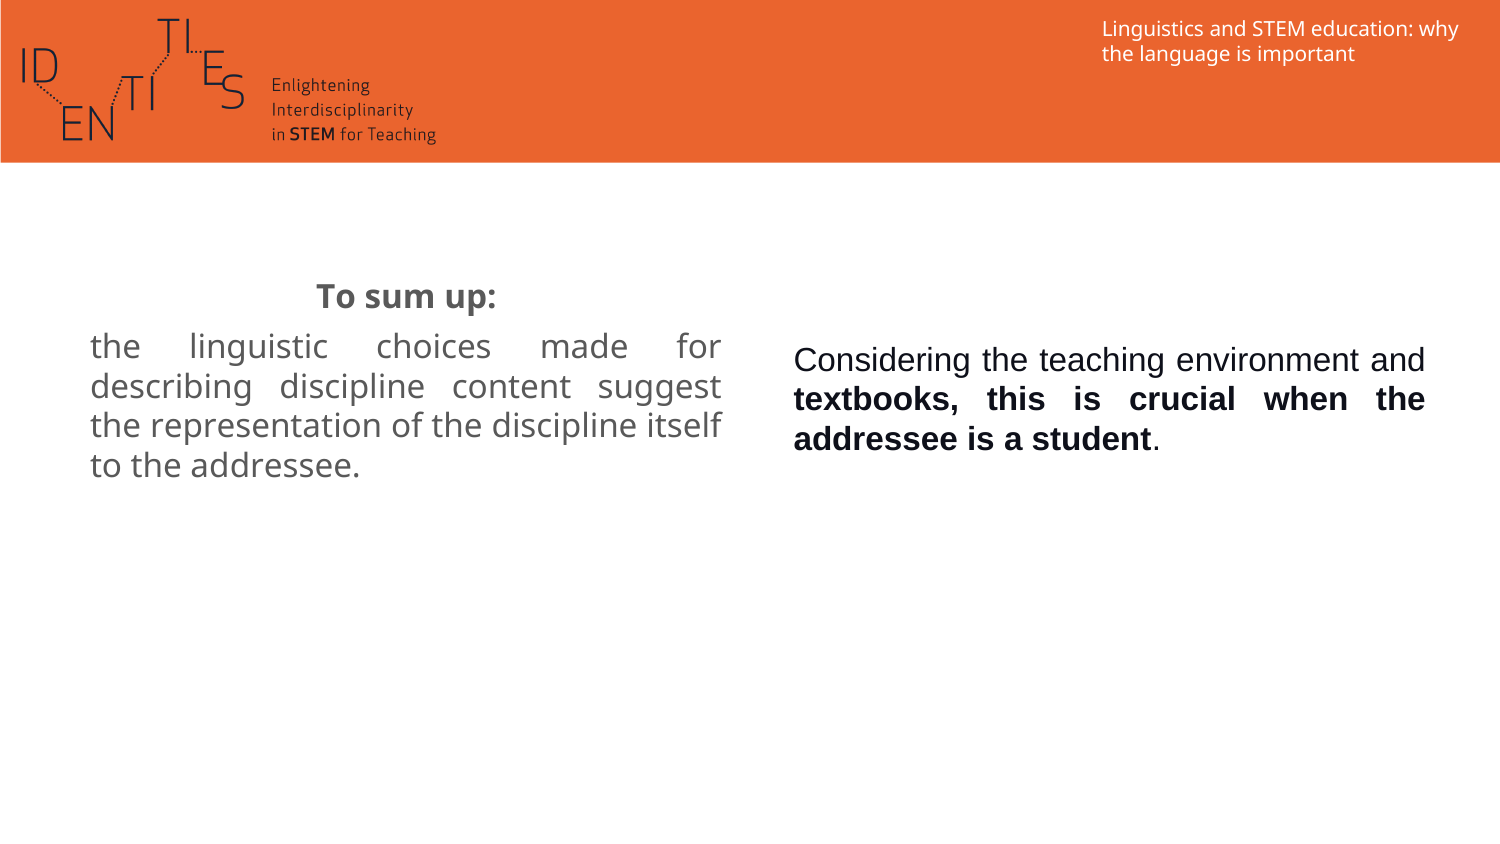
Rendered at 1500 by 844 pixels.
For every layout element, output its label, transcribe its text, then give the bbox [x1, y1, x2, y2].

text_box [0, 0, 1500, 163]
list Considering the teaching environment and textbooks, this is crucial when the addressee is a student. [778, 330, 1442, 493]
list To sum up: the linguistic choices made for describing discipline content suggest the representation of the discipline itself to the addressee. [75, 267, 738, 754]
picture [22, 15, 436, 148]
text_box Linguistics and STEM education: why the language is important [1086, 7, 1500, 155]
